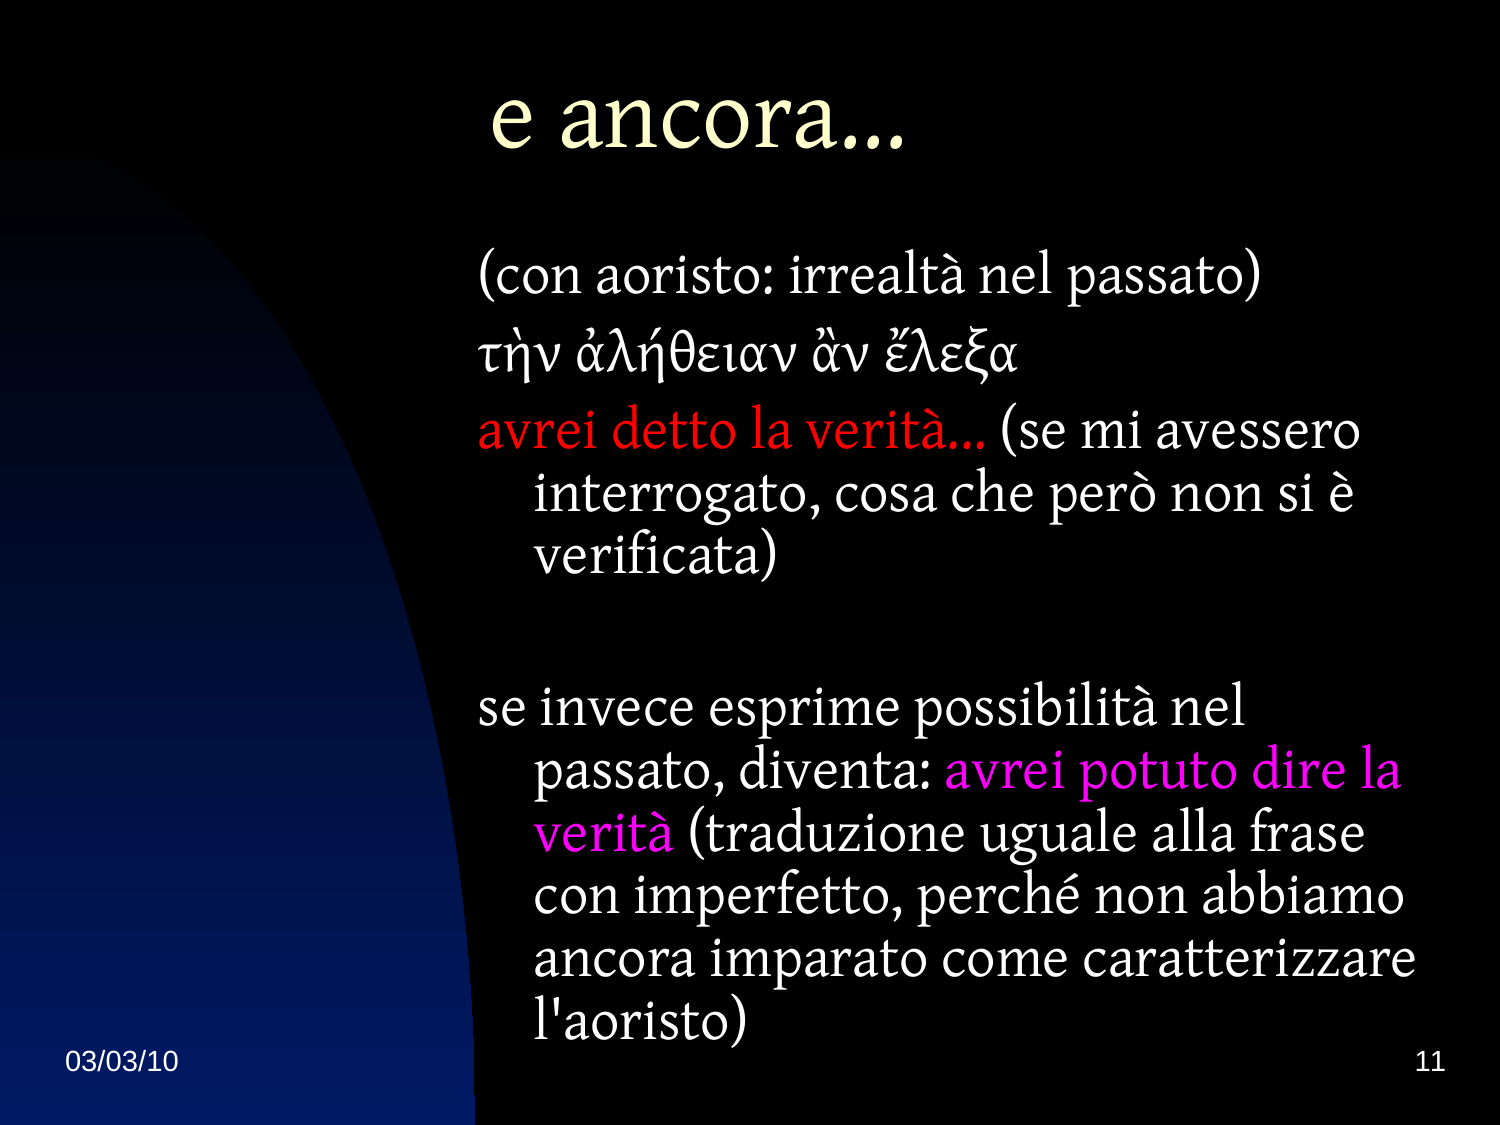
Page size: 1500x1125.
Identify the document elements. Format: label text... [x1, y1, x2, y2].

list (con aoristo: irrealtà nel passato) τὴν ἀλήθειαν ἂν ἔλεξα avrei detto la verità... (se mi avessero interrogato, cosa che però non si è verificata) se invece esprime possibilità nel passato, diventa: avrei potuto dire la verità (traduzione uguale alla frase con imperfetto, perché non abbiamo ancora imparato come caratterizzare l'aoristo) [462, 236, 1463, 1125]
title e ancora... [474, 24, 1463, 207]
